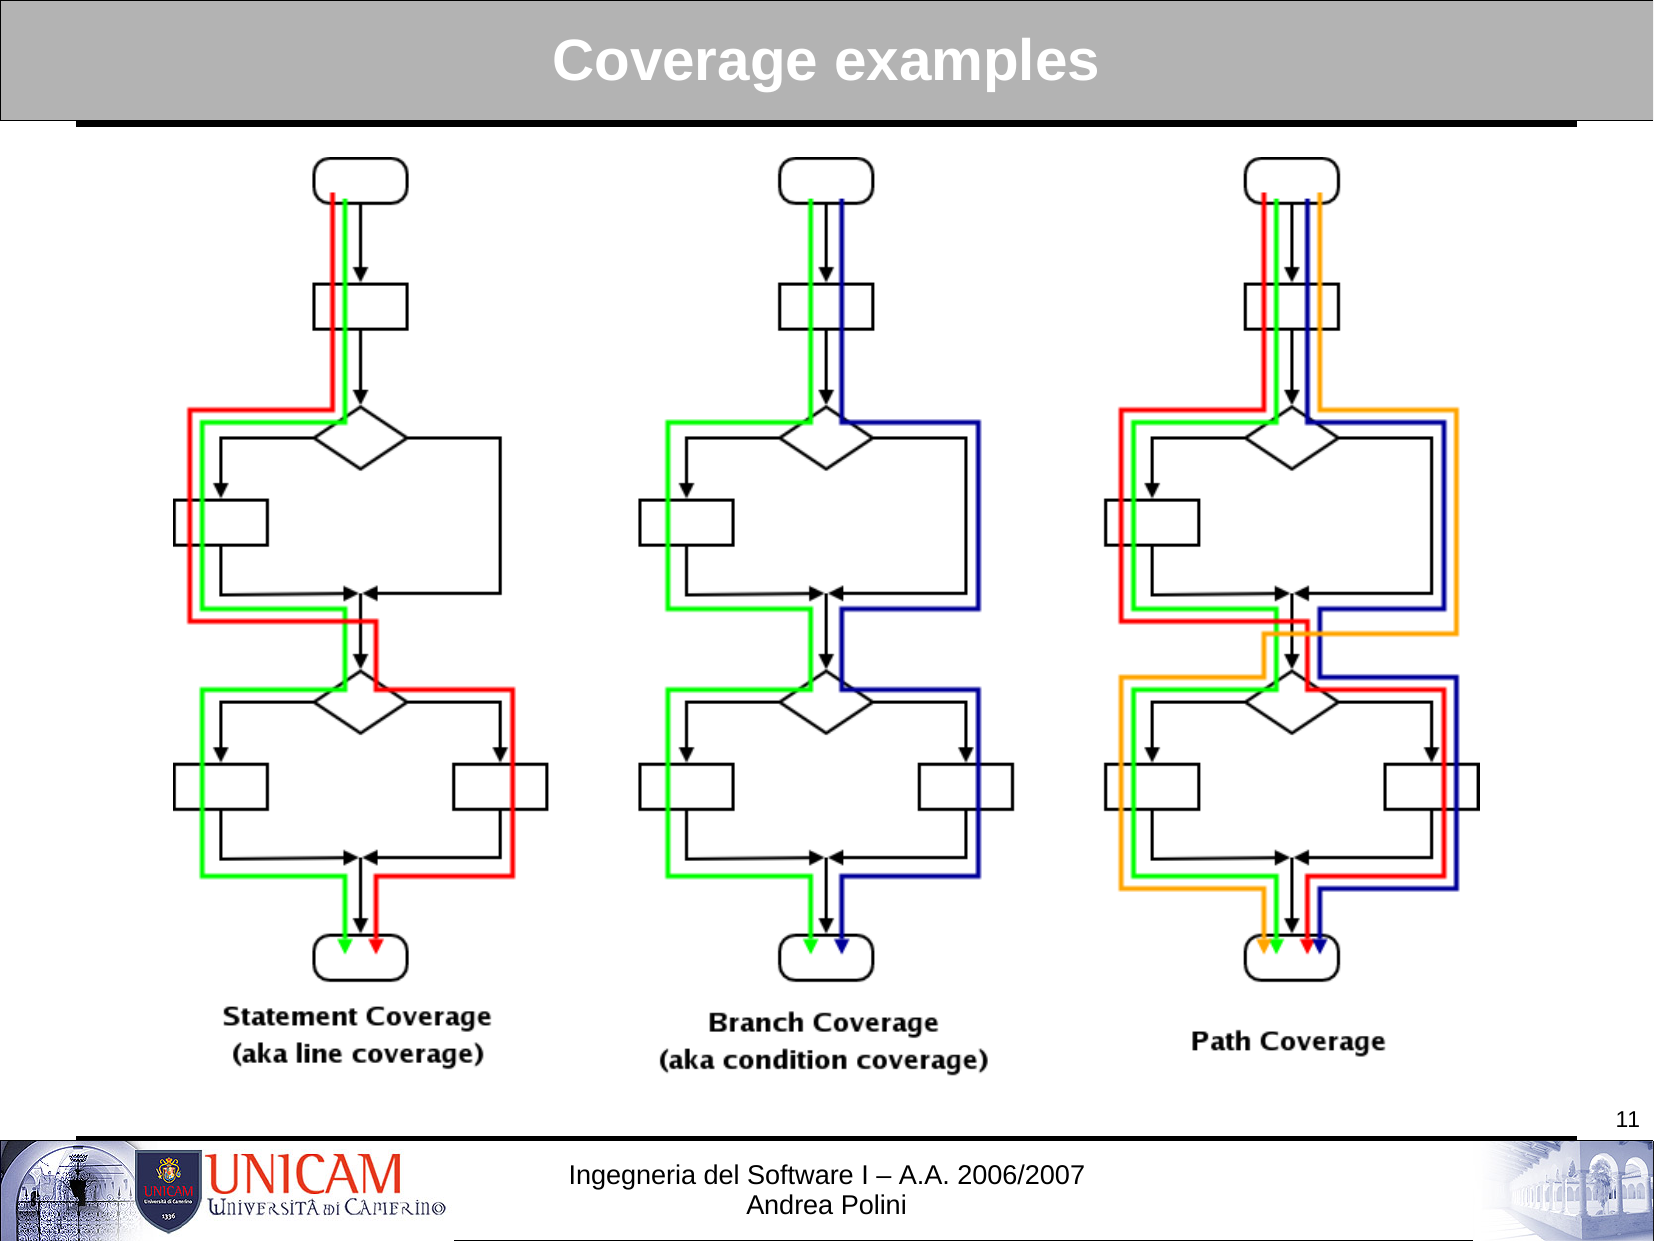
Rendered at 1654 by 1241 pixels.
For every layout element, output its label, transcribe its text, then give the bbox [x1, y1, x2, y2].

picture [0, 1141, 454, 1241]
picture [173, 157, 1480, 1122]
picture [1473, 1141, 1654, 1241]
title Coverage examples [0, 0, 1653, 121]
